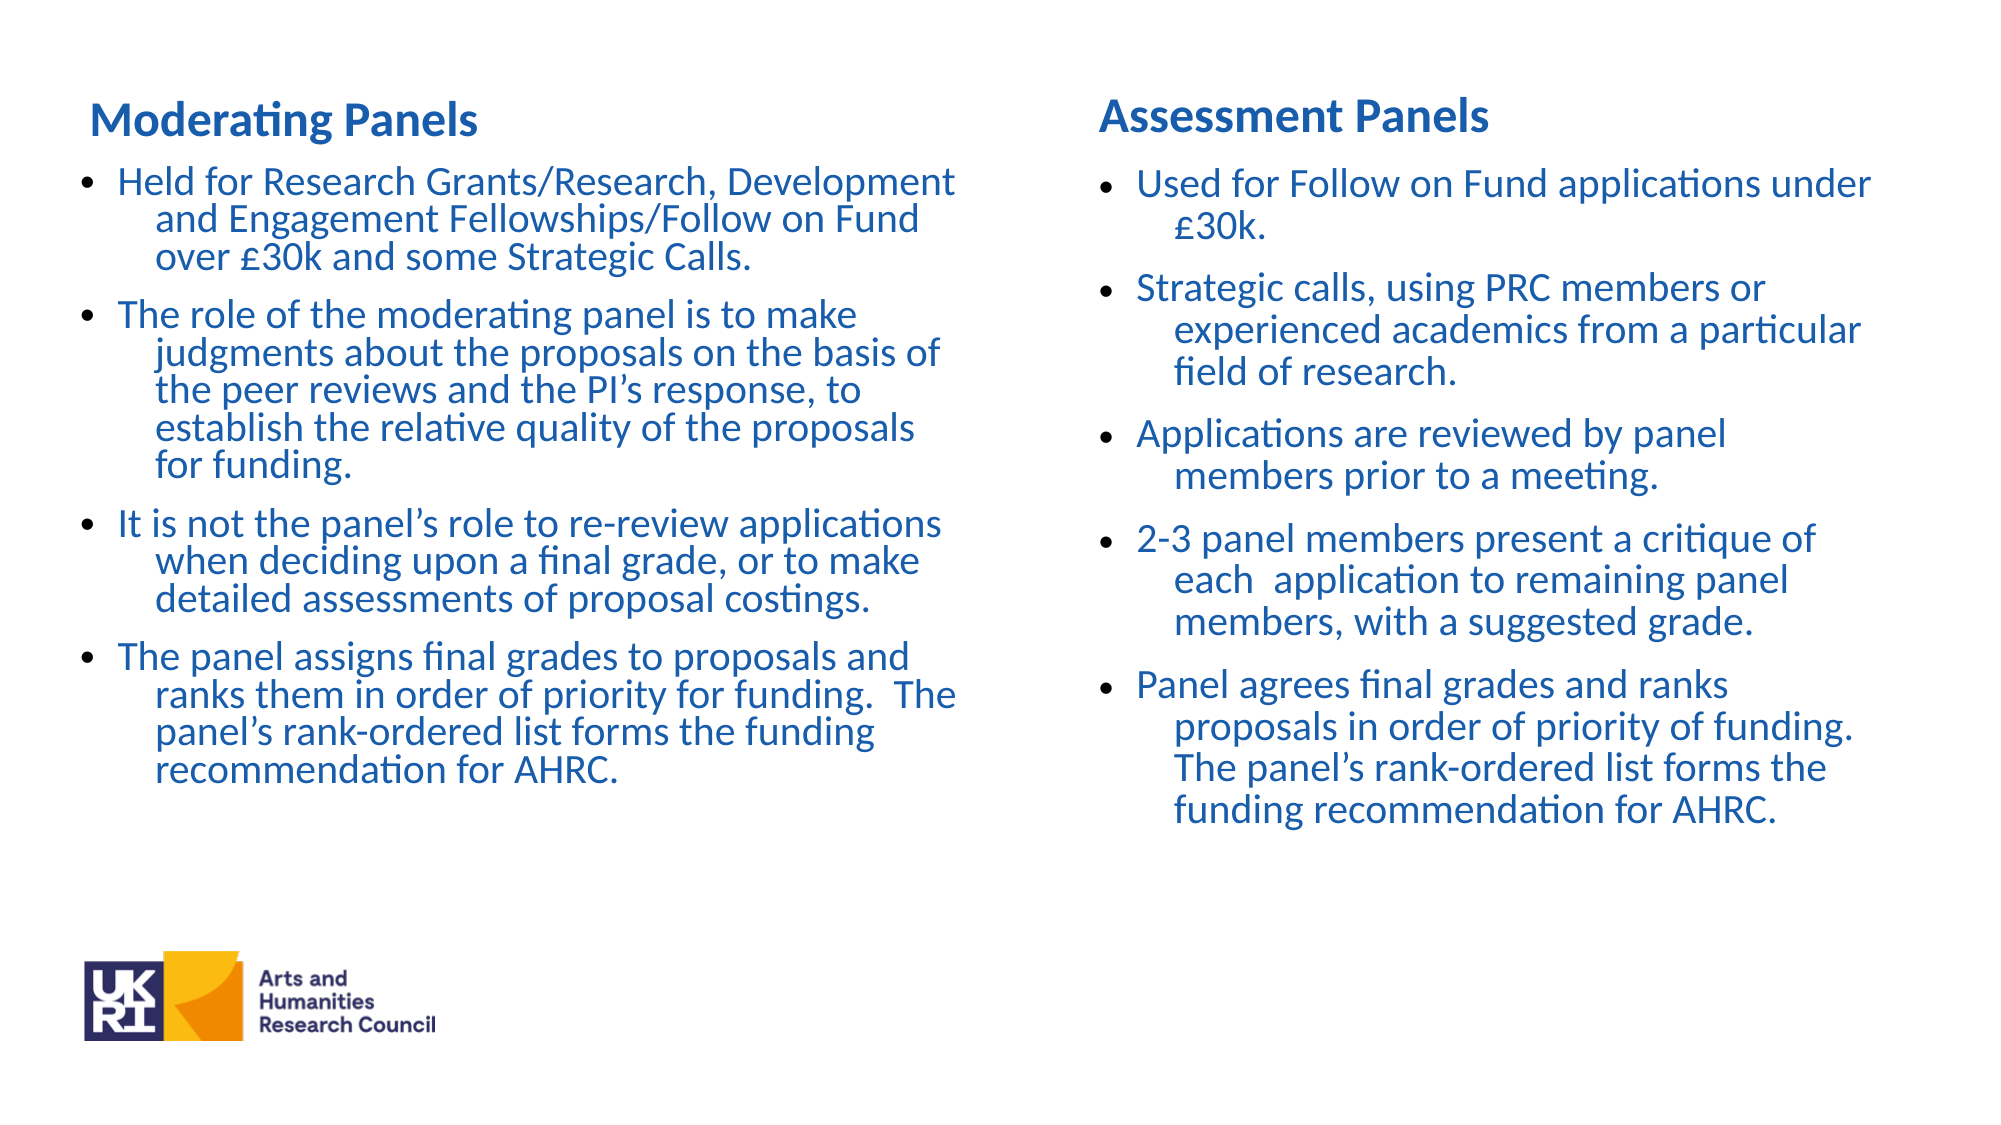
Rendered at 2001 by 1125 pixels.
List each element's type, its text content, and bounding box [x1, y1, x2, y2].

text_box Moderating Panels Held for Research Grants/Research, Development and Engagement Fellowships/Follow on Fund over £30k and some Strategic Calls. The role of the moderating panel is to make judgments about the proposals on the basis of the peer reviews and the PI’s response, to establish the relative quality of the proposals for funding. It is not the panel’s role to re-review applications when deciding upon a final grade, or to make detailed assessments of proposal costings. The panel assigns final grades to proposals and ranks them in order of priority for funding. The panel’s rank-ordered list forms the funding recommendation for AHRC. [64, 96, 973, 947]
text_box Assessment Panels Used for Follow on Fund applications under £30k. Strategic calls, using PRC members or experienced academics from a particular field of research. Applications are reviewed by panel members prior to a meeting. 2-3 panel members present a critique of each application to remaining panel members, with a suggested grade. Panel agrees final grades and ranks proposals in order of priority of funding. The panel’s rank-ordered list forms the funding recommendation for AHRC. [1083, 62, 1902, 980]
